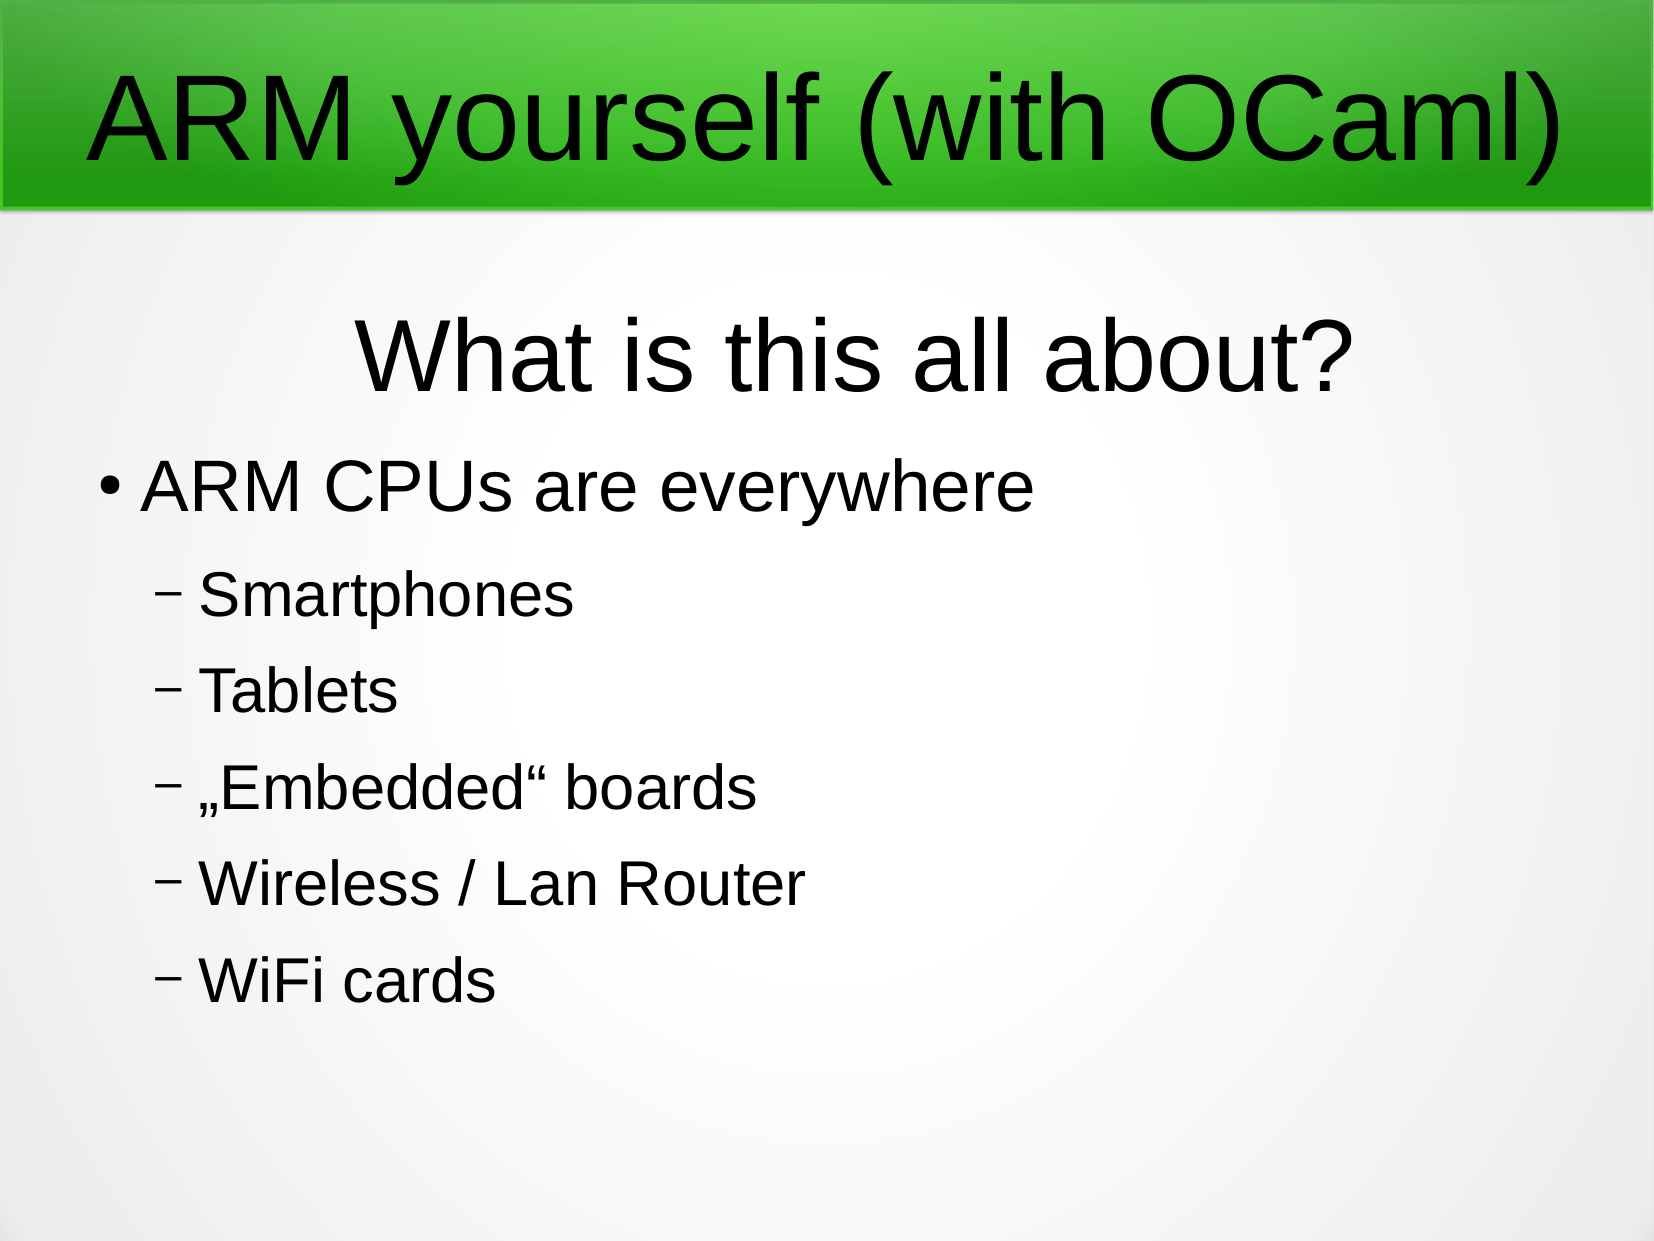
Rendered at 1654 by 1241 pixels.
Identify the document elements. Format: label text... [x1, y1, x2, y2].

list What is this all about? ARM CPUs are everywhere Smartphones Tablets „Embedded“ boards Wireless / Lan Router WiFi cards [82, 299, 1571, 1019]
title ARM yourself (with OCaml) [82, 47, 1571, 189]
